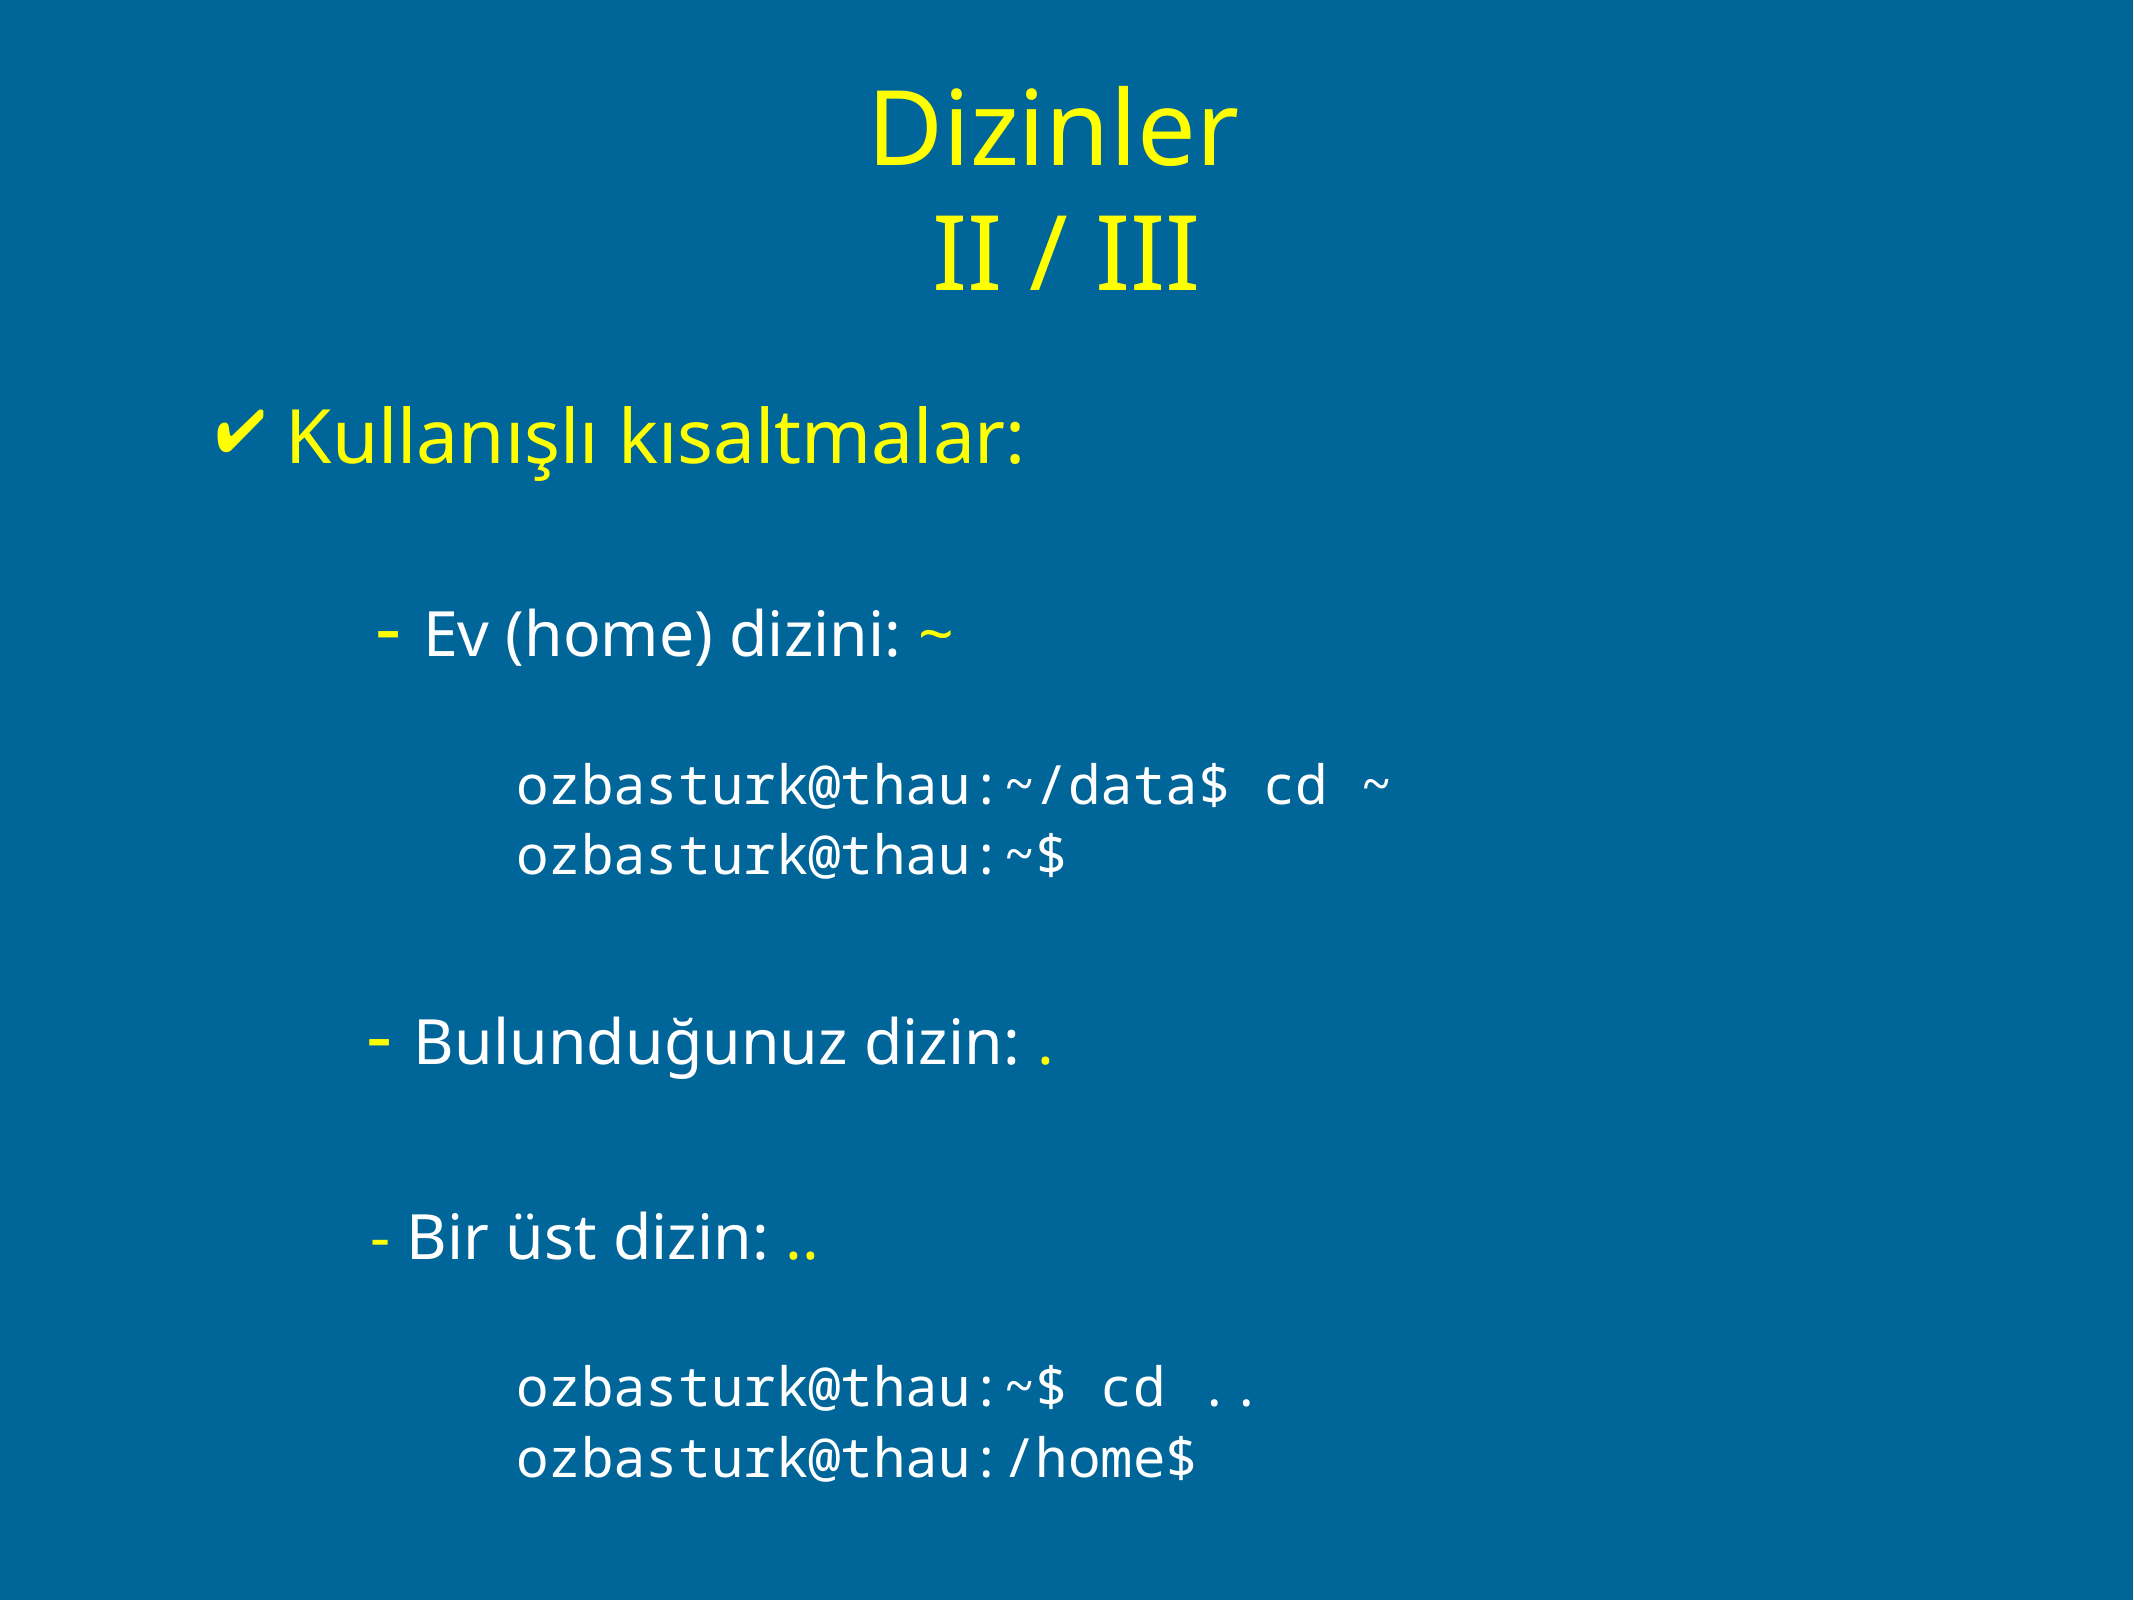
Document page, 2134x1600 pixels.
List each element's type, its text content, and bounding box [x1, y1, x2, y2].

title Dizinler II / III [208, 41, 1925, 331]
list Kullanışlı kısaltmalar: - Ev (home) dizini: ~ ozbasturk@thau:~/data$ cd ~ ozbasturk@thau:~$ - Bulunduğunuz dizin: . - Bir üst dizin: .. ozbasturk@thau:~$ cd .. ozbasturk@thau:/home$ [208, 353, 1992, 1501]
